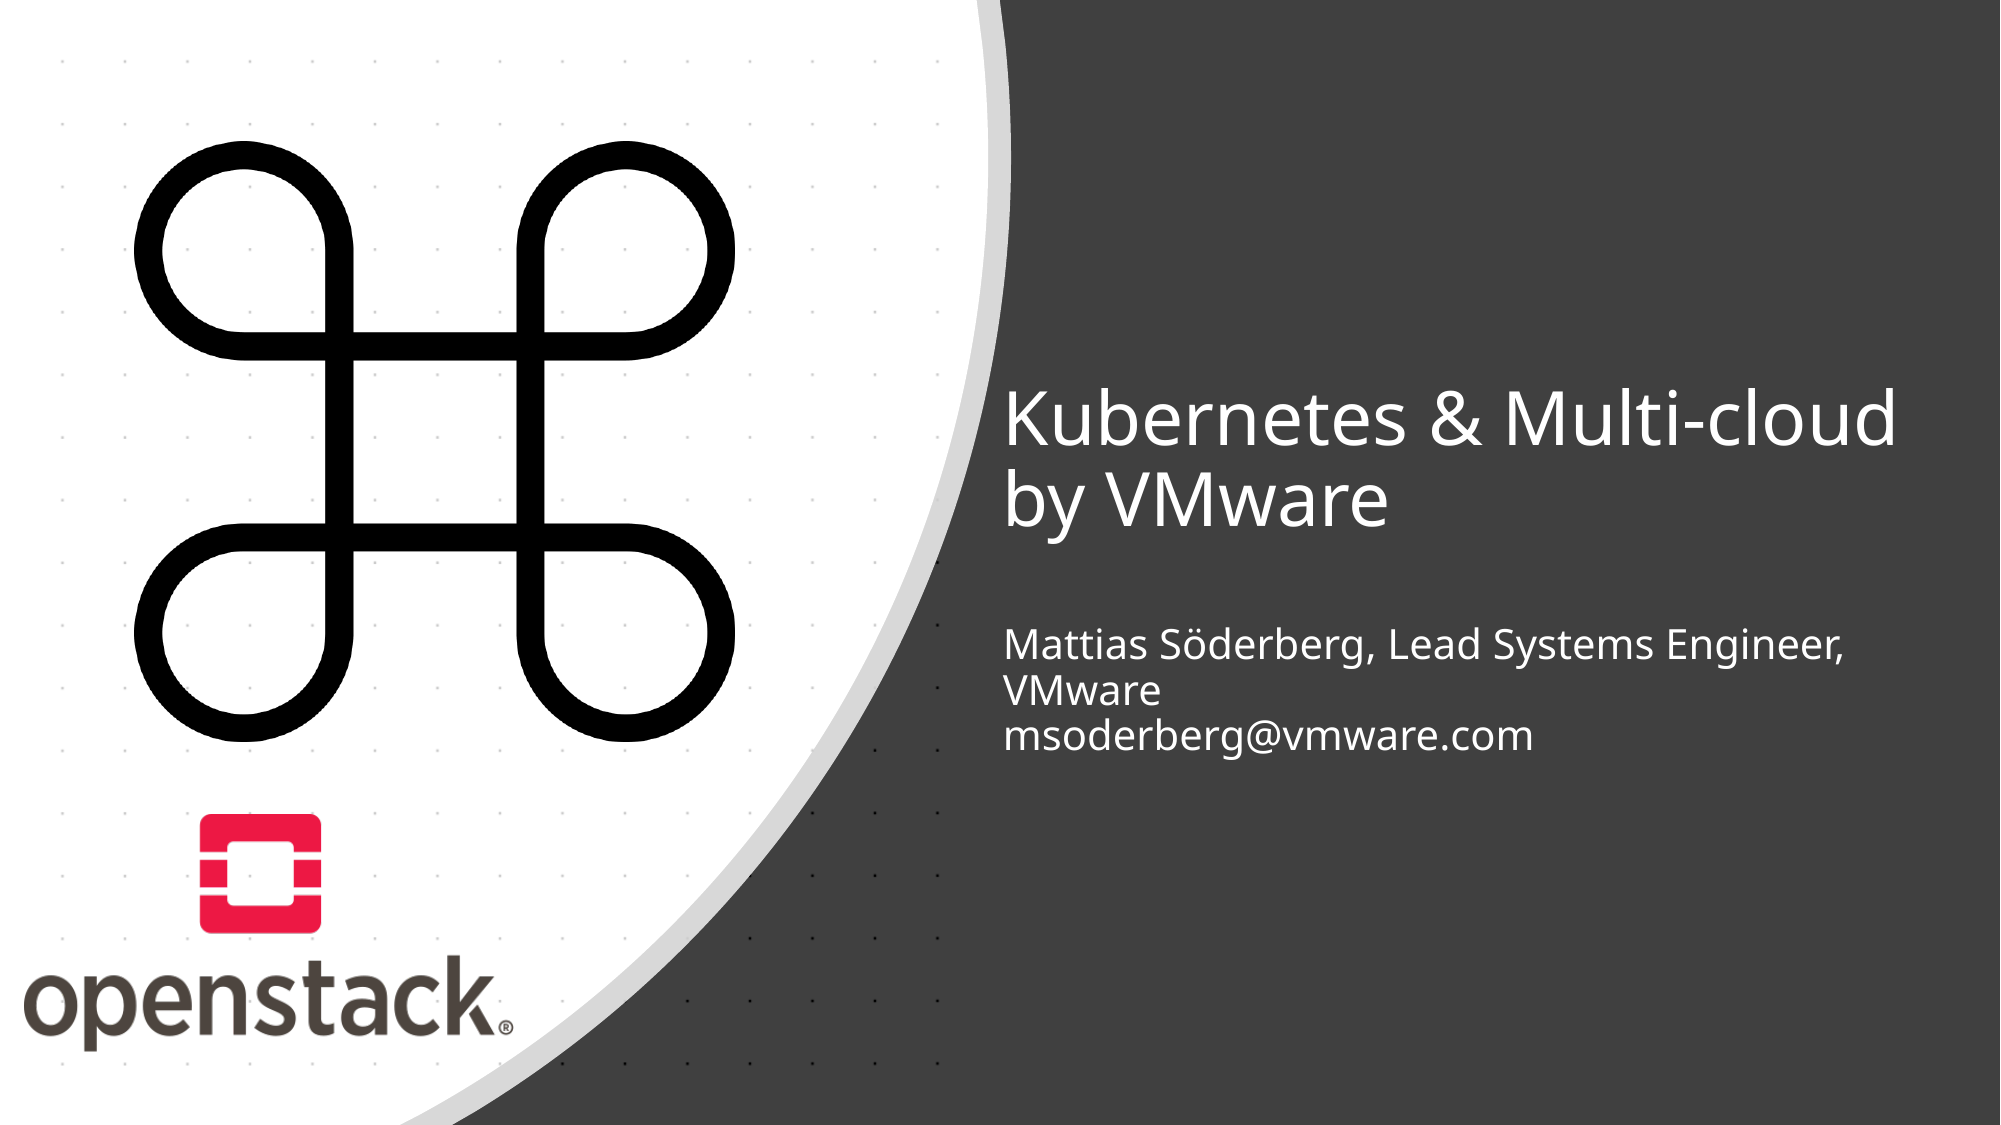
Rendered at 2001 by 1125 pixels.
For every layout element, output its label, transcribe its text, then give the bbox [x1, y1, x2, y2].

picture [24, 814, 514, 1052]
picture [134, 141, 735, 742]
text_box Kubernetes & Multi-cloud by VMware Mattias Söderberg, Lead Systems Engineer, VMware msoderberg@vmware.com [988, 292, 1985, 767]
text_box [0, 0, 2000, 1125]
picture [454, 441, 976, 1125]
